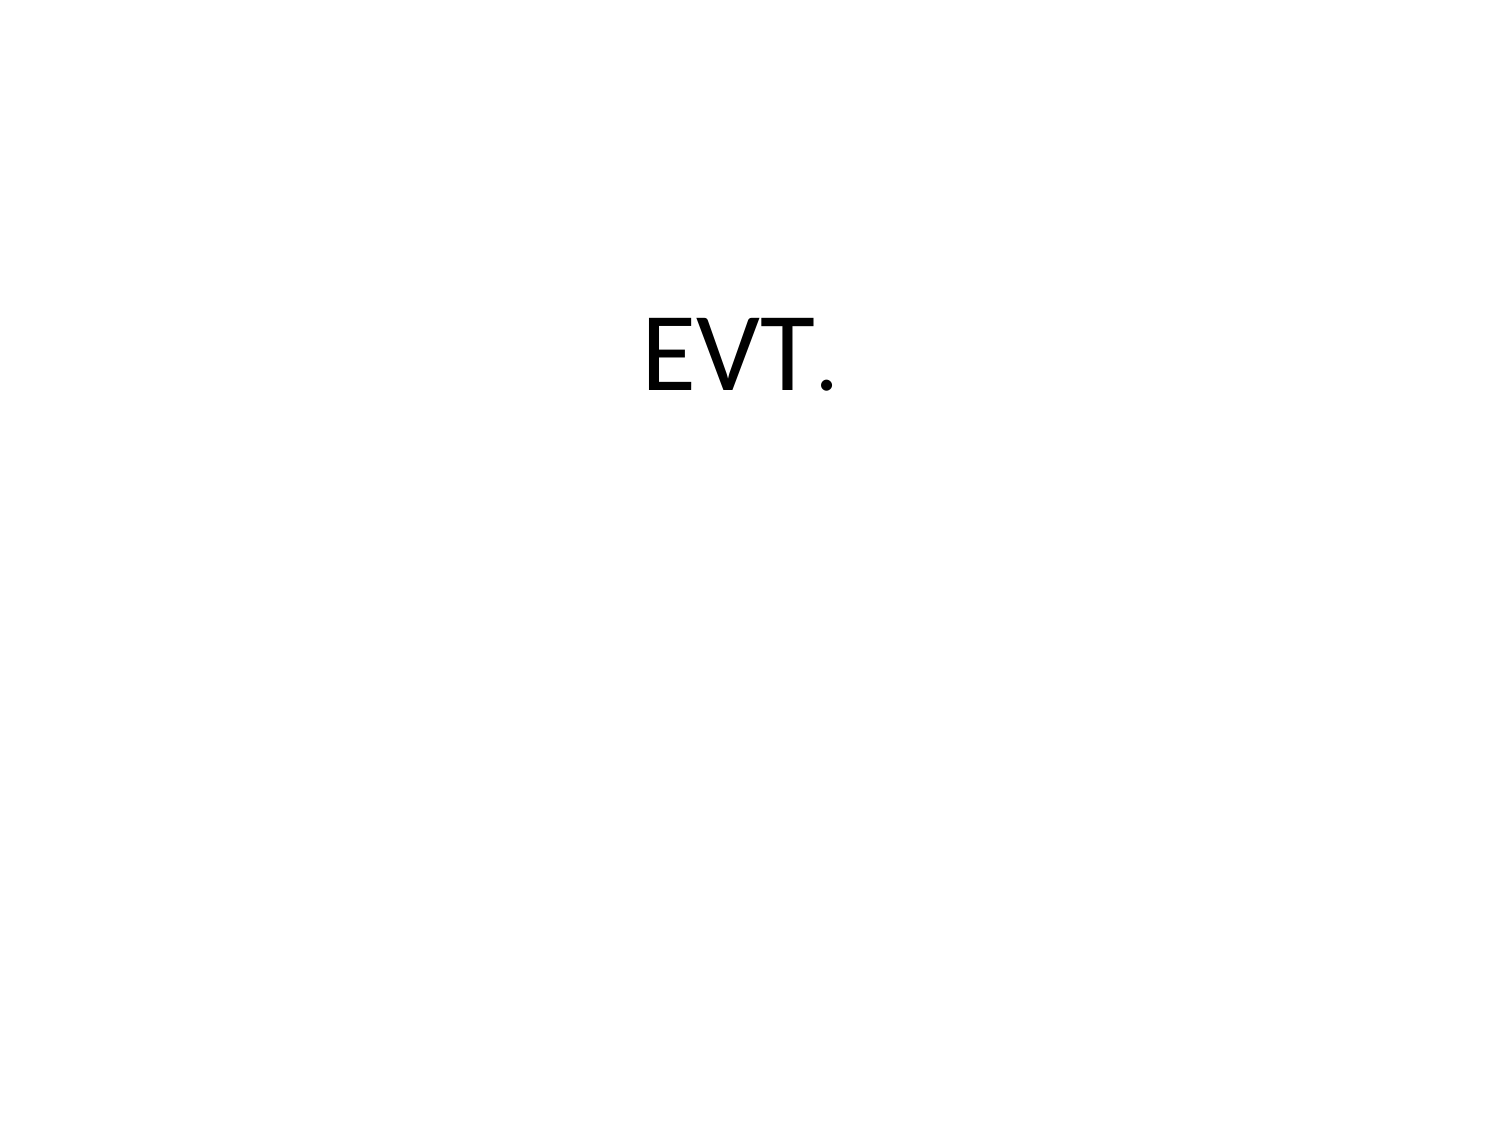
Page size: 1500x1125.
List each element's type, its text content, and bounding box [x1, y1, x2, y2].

title EVT. [64, 160, 1415, 492]
